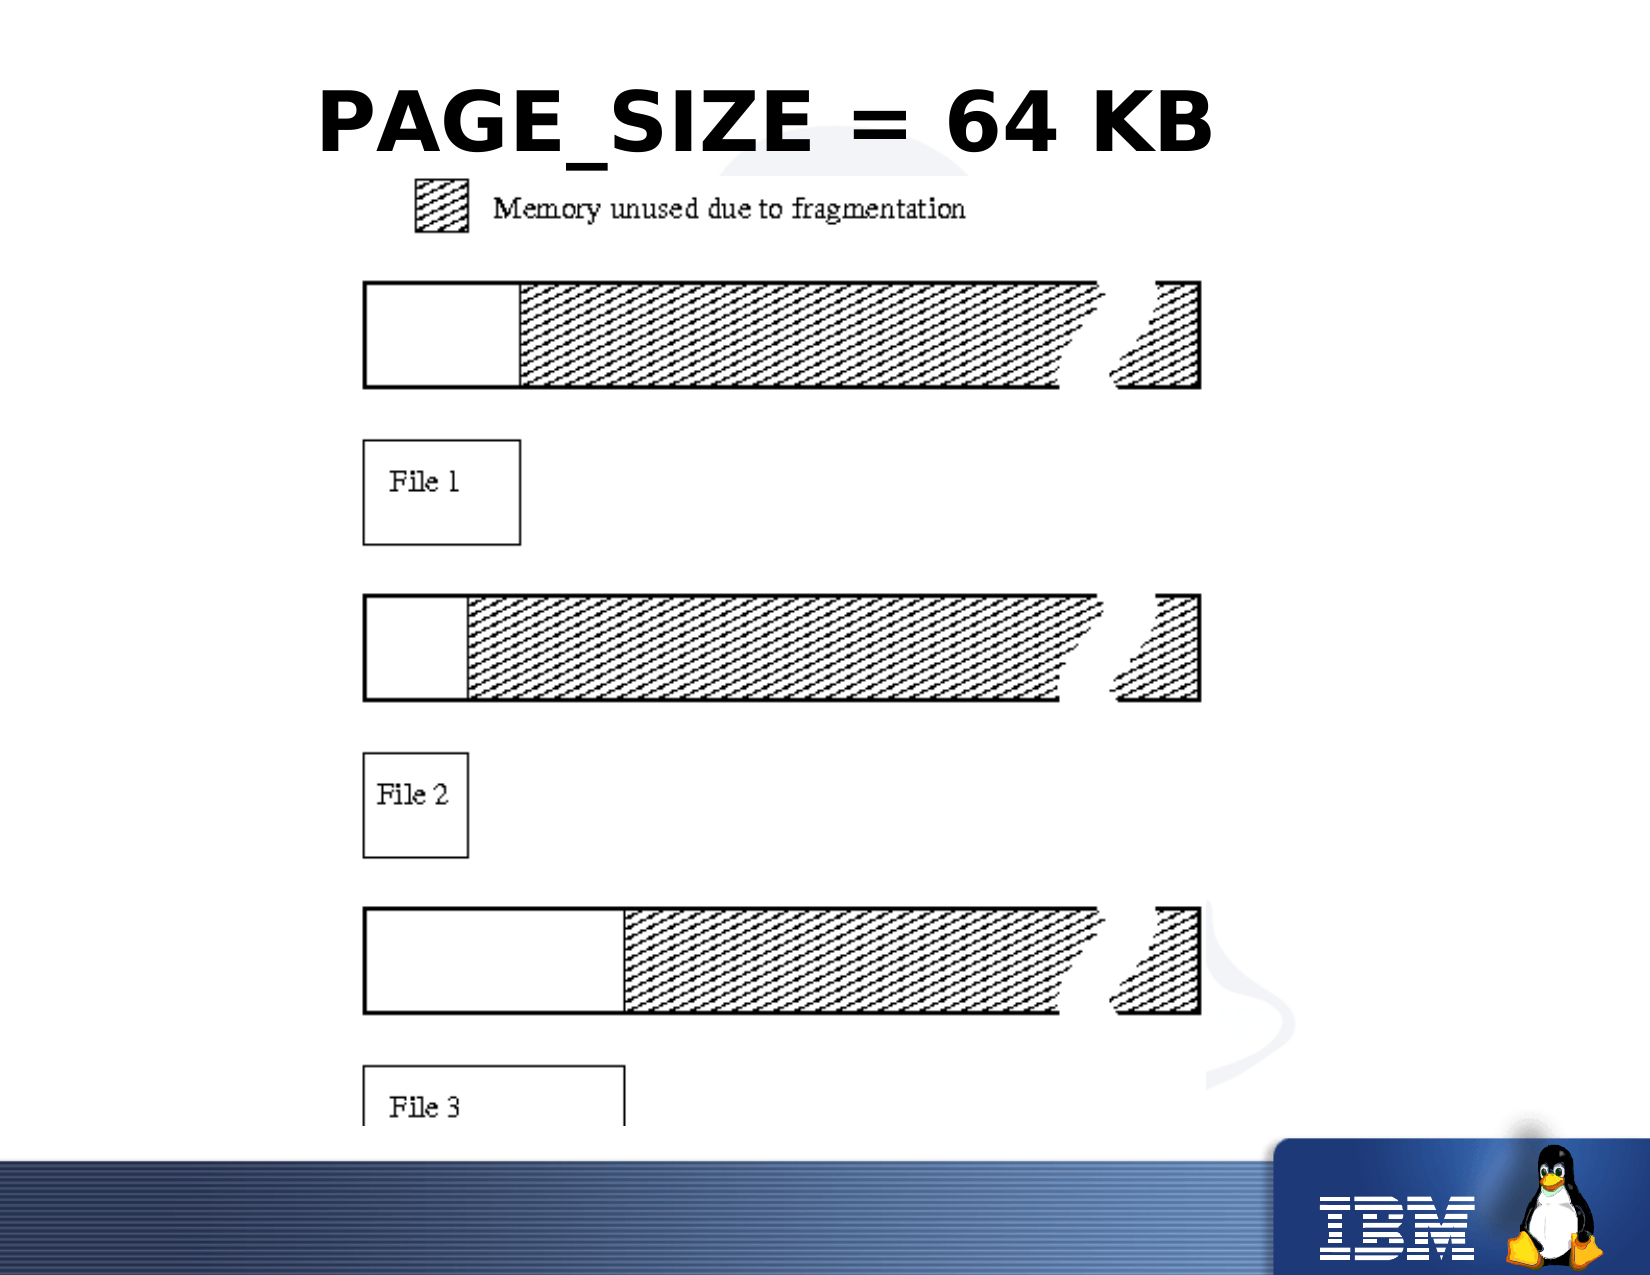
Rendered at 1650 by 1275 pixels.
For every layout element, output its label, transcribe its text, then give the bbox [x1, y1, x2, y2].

title PAGE_SIZE = 64 KB [76, 55, 1457, 190]
chart [79, 176, 1460, 1126]
